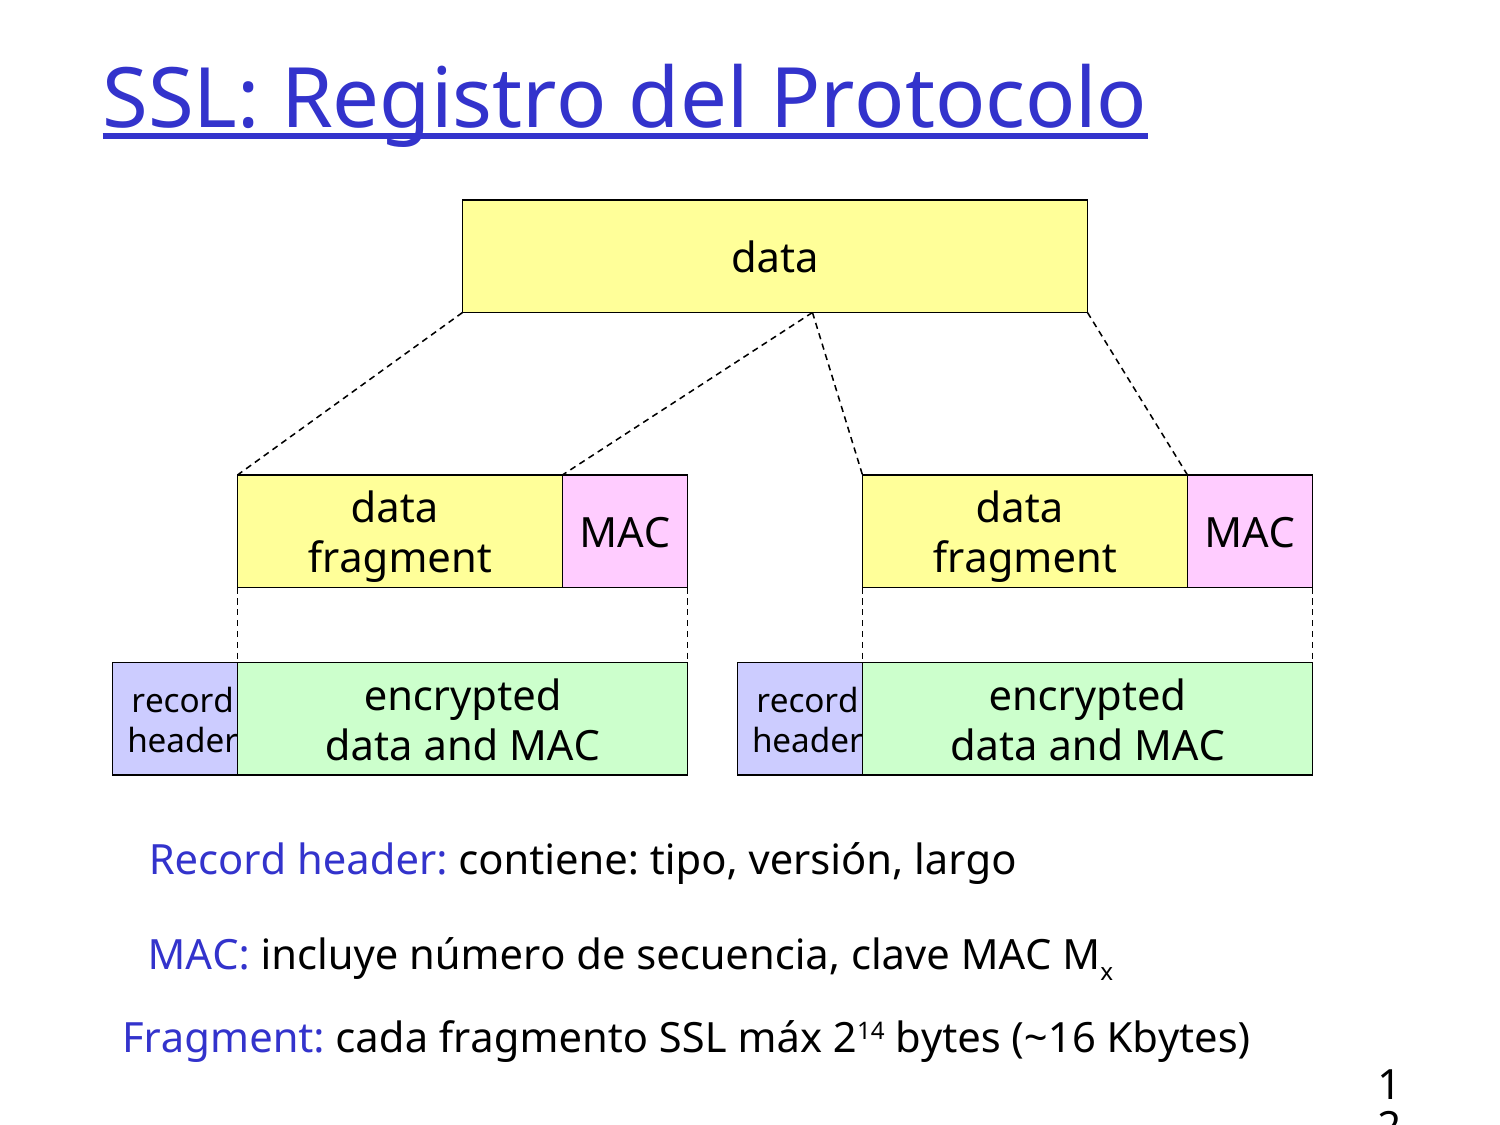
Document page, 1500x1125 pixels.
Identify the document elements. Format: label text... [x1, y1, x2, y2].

text_box data [462, 199, 1088, 313]
text_box MAC [562, 474, 688, 588]
text_box data fragment [237, 474, 562, 588]
text_box record header [737, 662, 863, 775]
text_box MAC: incluye número de secuencia, clave MAC Mx [132, 920, 1129, 993]
text_box Fragment: cada fragmento SSL máx 214 bytes (~16 Kbytes) [107, 1002, 1266, 1069]
text_box encrypted data and MAC [238, 662, 688, 775]
text_box encrypted data and MAC [863, 662, 1313, 775]
title SSL: Registro del Protocolo [87, 0, 1363, 188]
text_box record header [112, 662, 238, 775]
text_box data fragment [862, 474, 1187, 588]
text_box Record header: contiene: tipo, versión, largo [133, 825, 1043, 891]
text_box MAC [1187, 474, 1313, 588]
